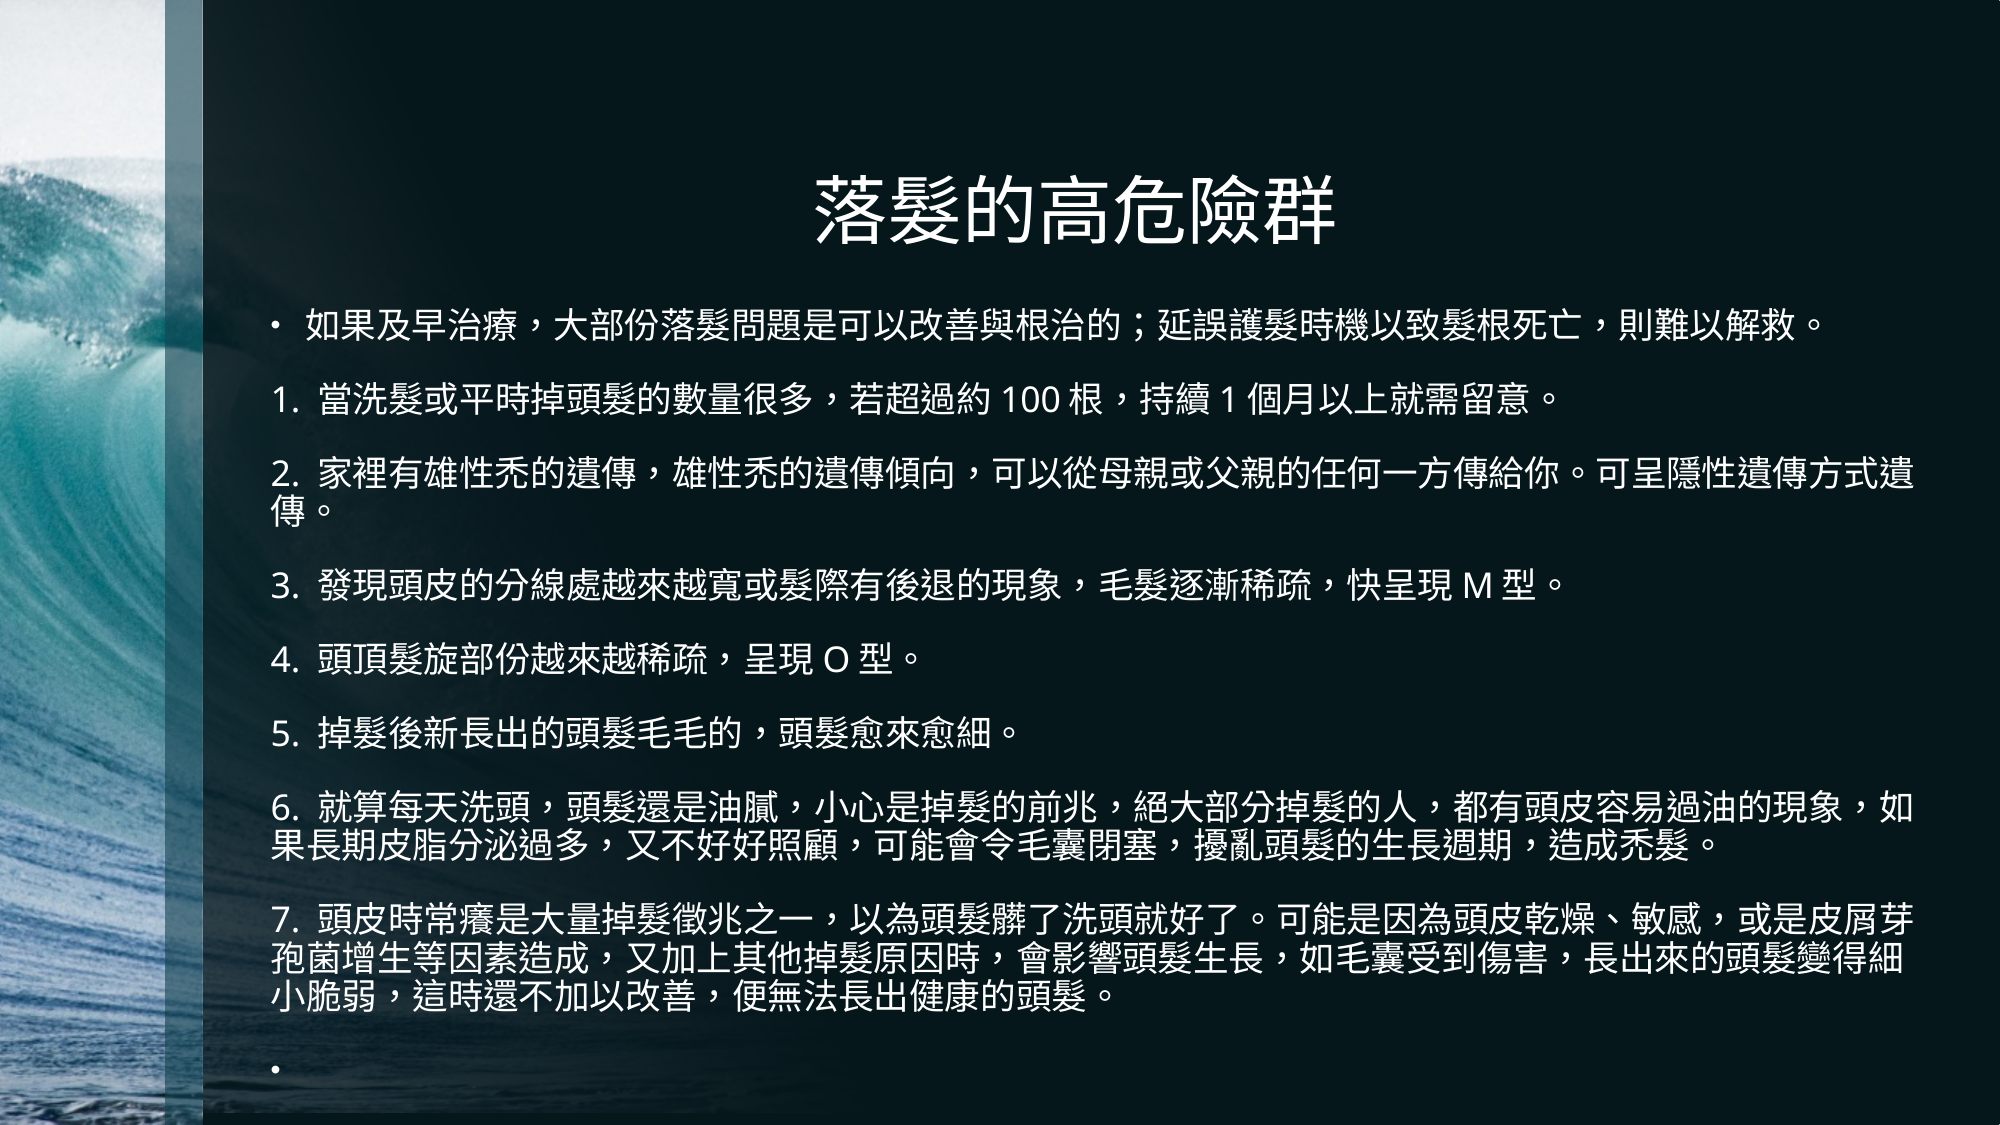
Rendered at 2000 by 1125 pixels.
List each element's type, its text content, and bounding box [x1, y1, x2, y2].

title 落髮的高危險群 [324, 62, 1825, 263]
list 如果及早治療，大部份落髮問題是可以改善與根治的；延誤護髮時機以致髮根死亡，則難以解救。 1. 當洗髮或平時掉頭髮的數量很多，若超過約100根，持續1個月以上就需留意。 2. 家裡有雄性禿的遺傳，雄性禿的遺傳傾向，可以從母親或父親的任何一方傳給你。可呈隱性遺傳方式遺傳。 3. 發現頭皮的分線處越來越寬或髮際有後退的現象，毛髮逐漸稀疏，快呈現M型。 4. 頭頂髮旋部份越來越稀疏，呈現O型。 5. 掉髮後新長出的頭髮毛毛的，頭髮愈來愈細。 6. 就算每天洗頭，頭髮還是油膩，小心是掉髮的前兆，絕大部分掉髮的人，都有頭皮容易過油的現象，如果長期皮脂分泌過多，又不好好照顧，可能會令毛囊閉塞，擾亂頭髮的生長週期，造成禿髮。 7. 頭皮時常癢是大量掉髮徵兆之一，以為頭髮髒了洗頭就好了。可能是因為頭皮乾燥、敏感，或是皮屑芽孢菌增生等因素造成，又加上其他掉髮原因時，會影響頭髮生長，如毛囊受到傷害，長出來的頭髮變得細小脆弱，這時還不加以改善，便無法長出健康的頭髮。 [255, 299, 1945, 1026]
